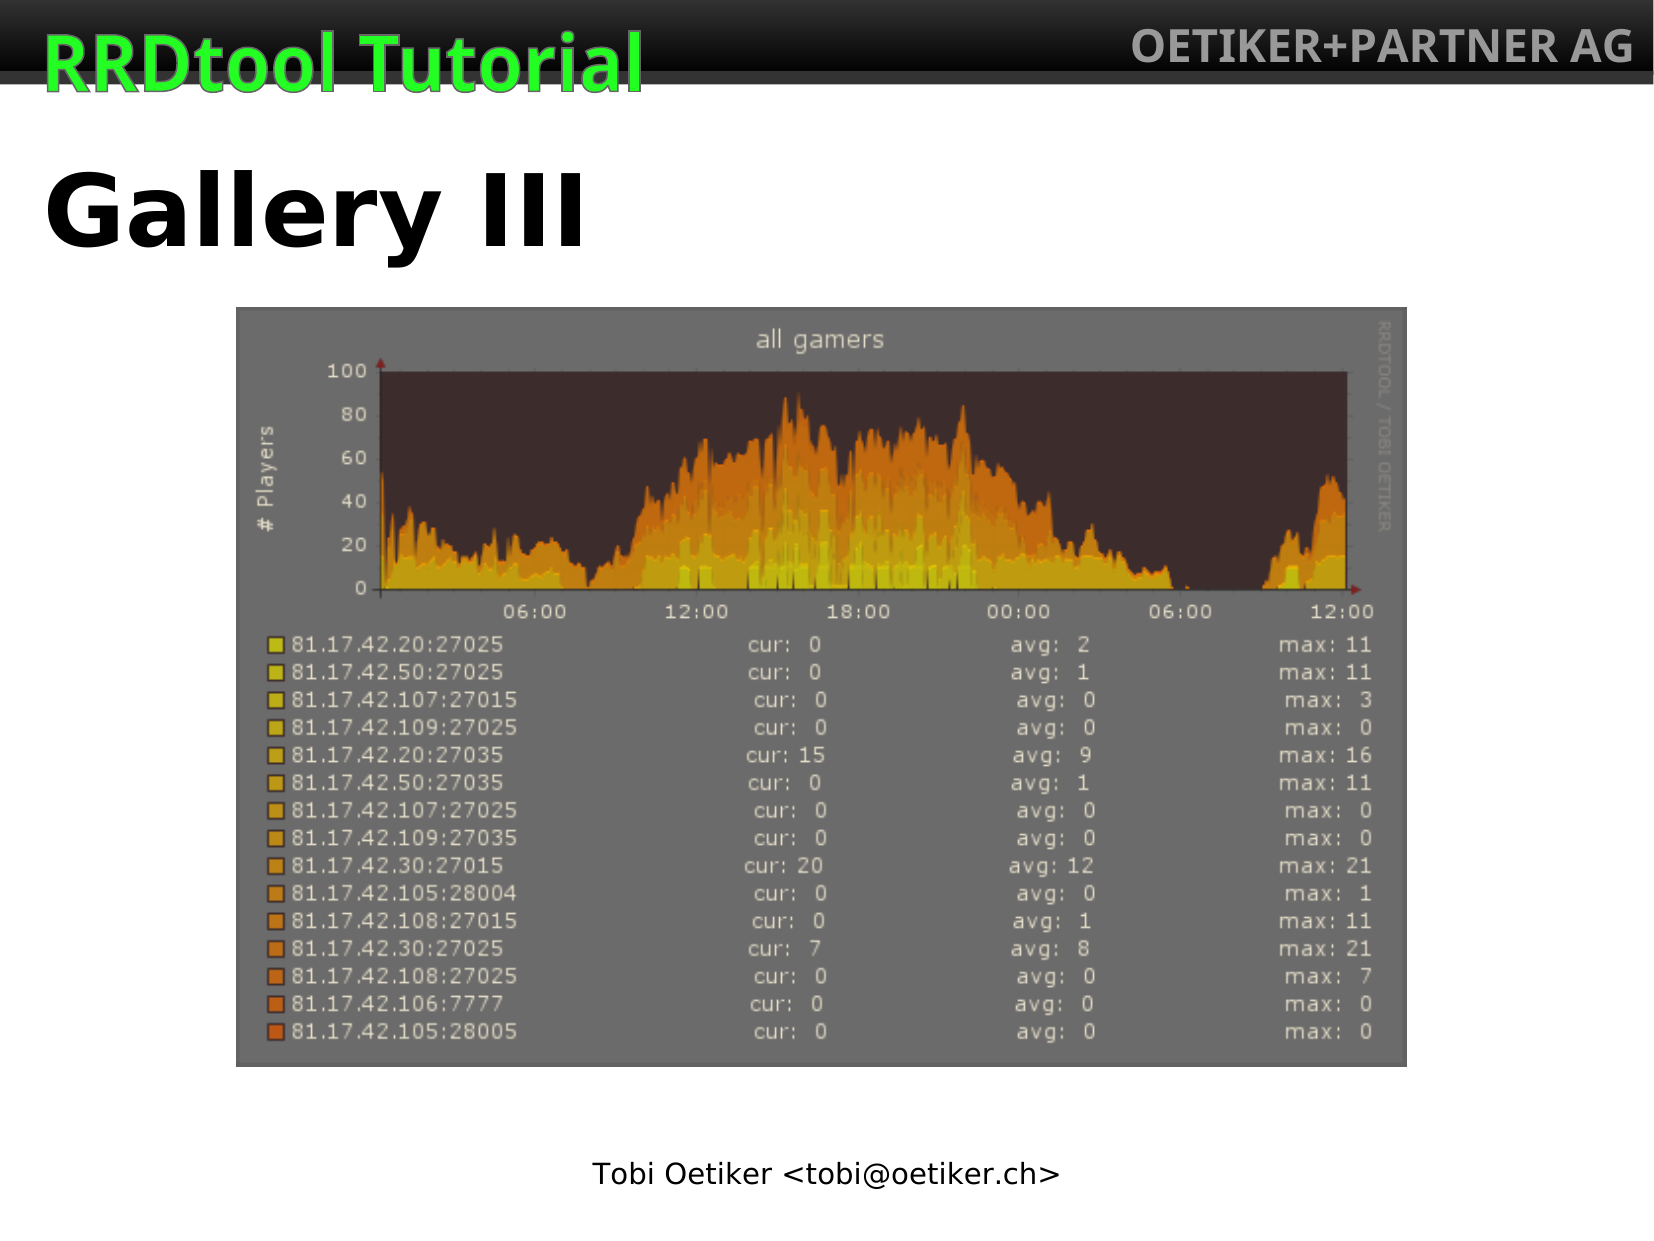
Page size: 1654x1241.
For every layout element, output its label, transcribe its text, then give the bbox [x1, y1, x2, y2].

title Gallery III [43, 137, 1582, 287]
picture [236, 307, 1407, 1067]
